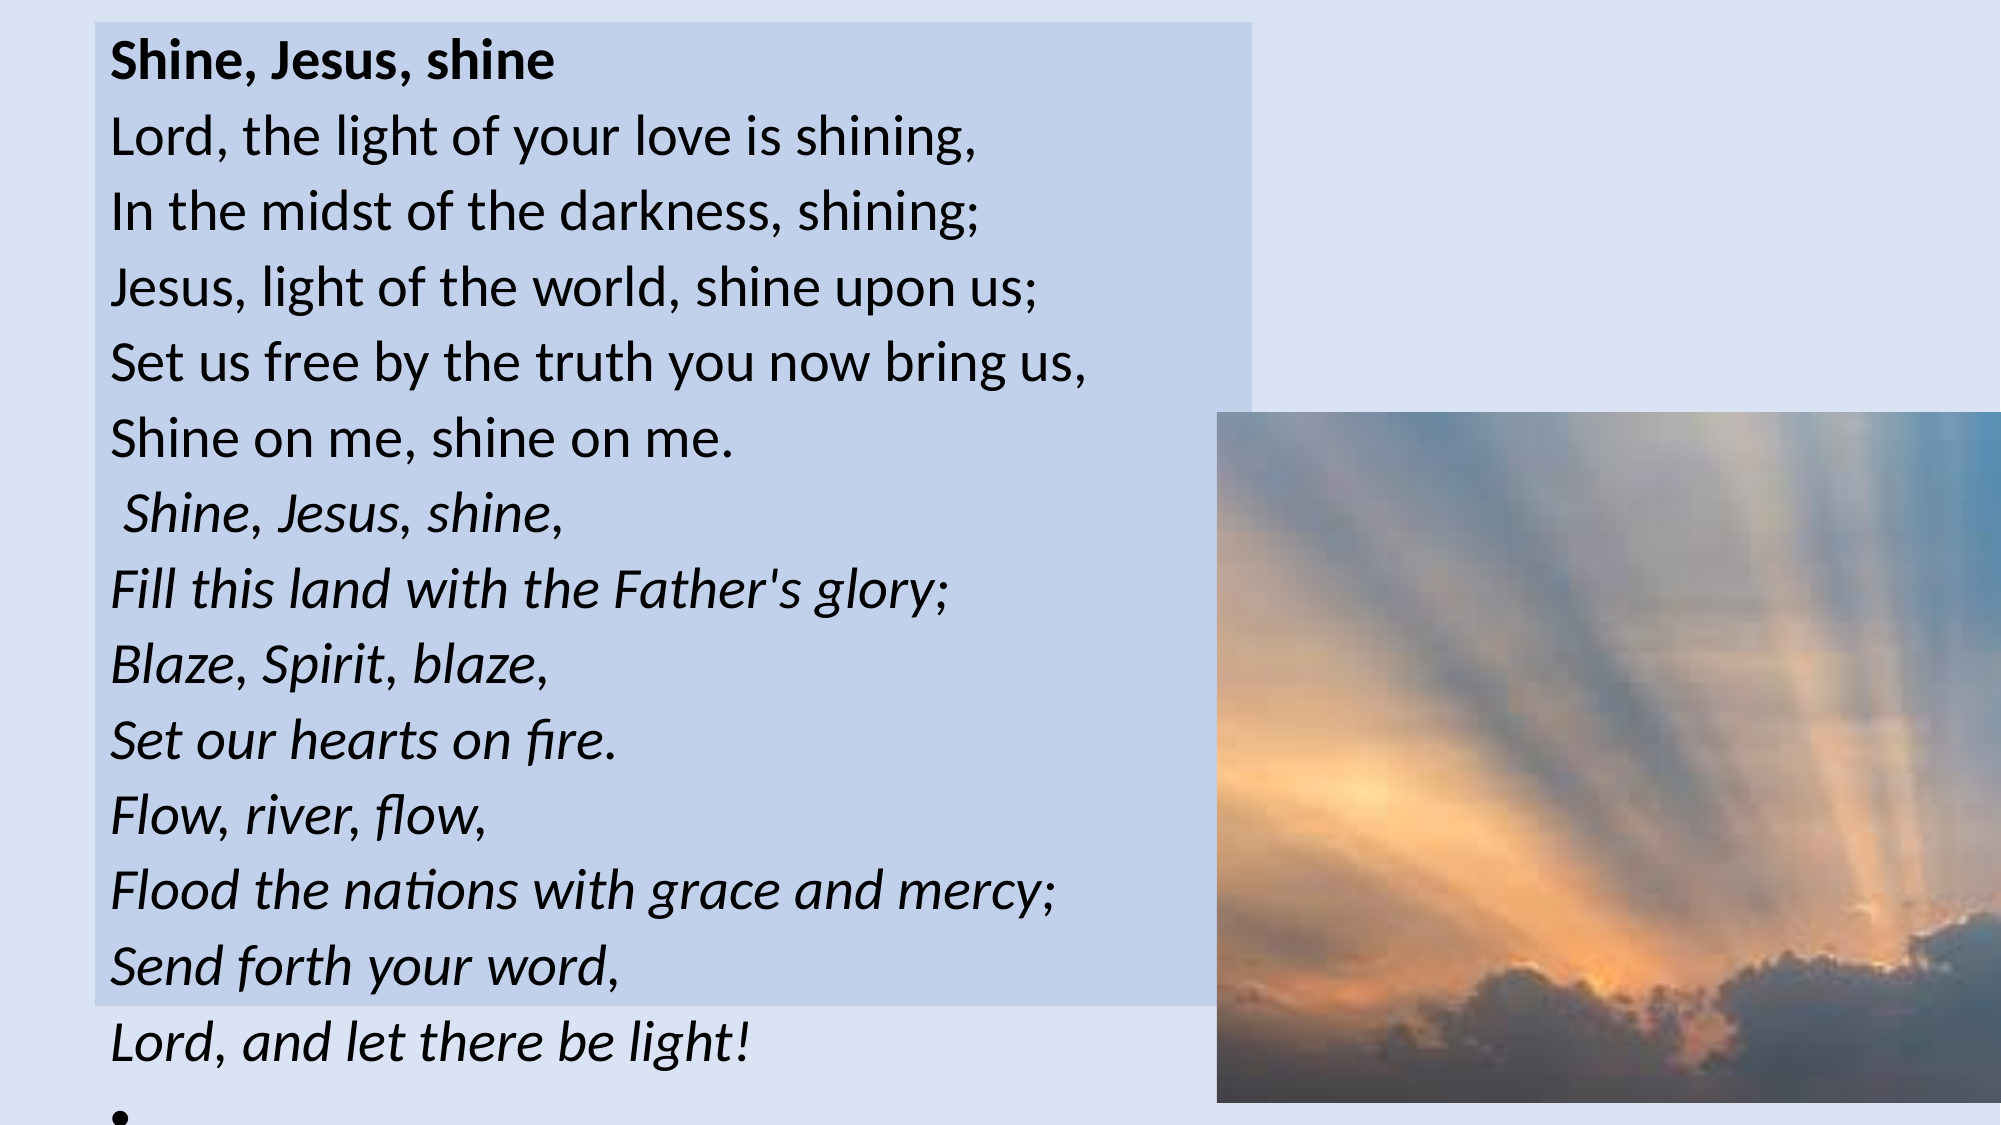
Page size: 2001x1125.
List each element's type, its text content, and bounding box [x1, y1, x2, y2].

picture [1216, 412, 2000, 1104]
text_box Shine, Jesus, shine Lord, the light of your love is shining, In the midst of the darkness, shining; Jesus, light of the world, shine upon us; Set us free by the truth you now bring us, Shine on me, shine on me. Shine, Jesus, shine, Fill this land with the Father's glory; Blaze, Spirit, blaze, Set our hearts on fire. Flow, river, flow, Flood the nations with grace and mercy; Send forth your word, Lord, and let there be light! [95, 22, 1253, 1006]
